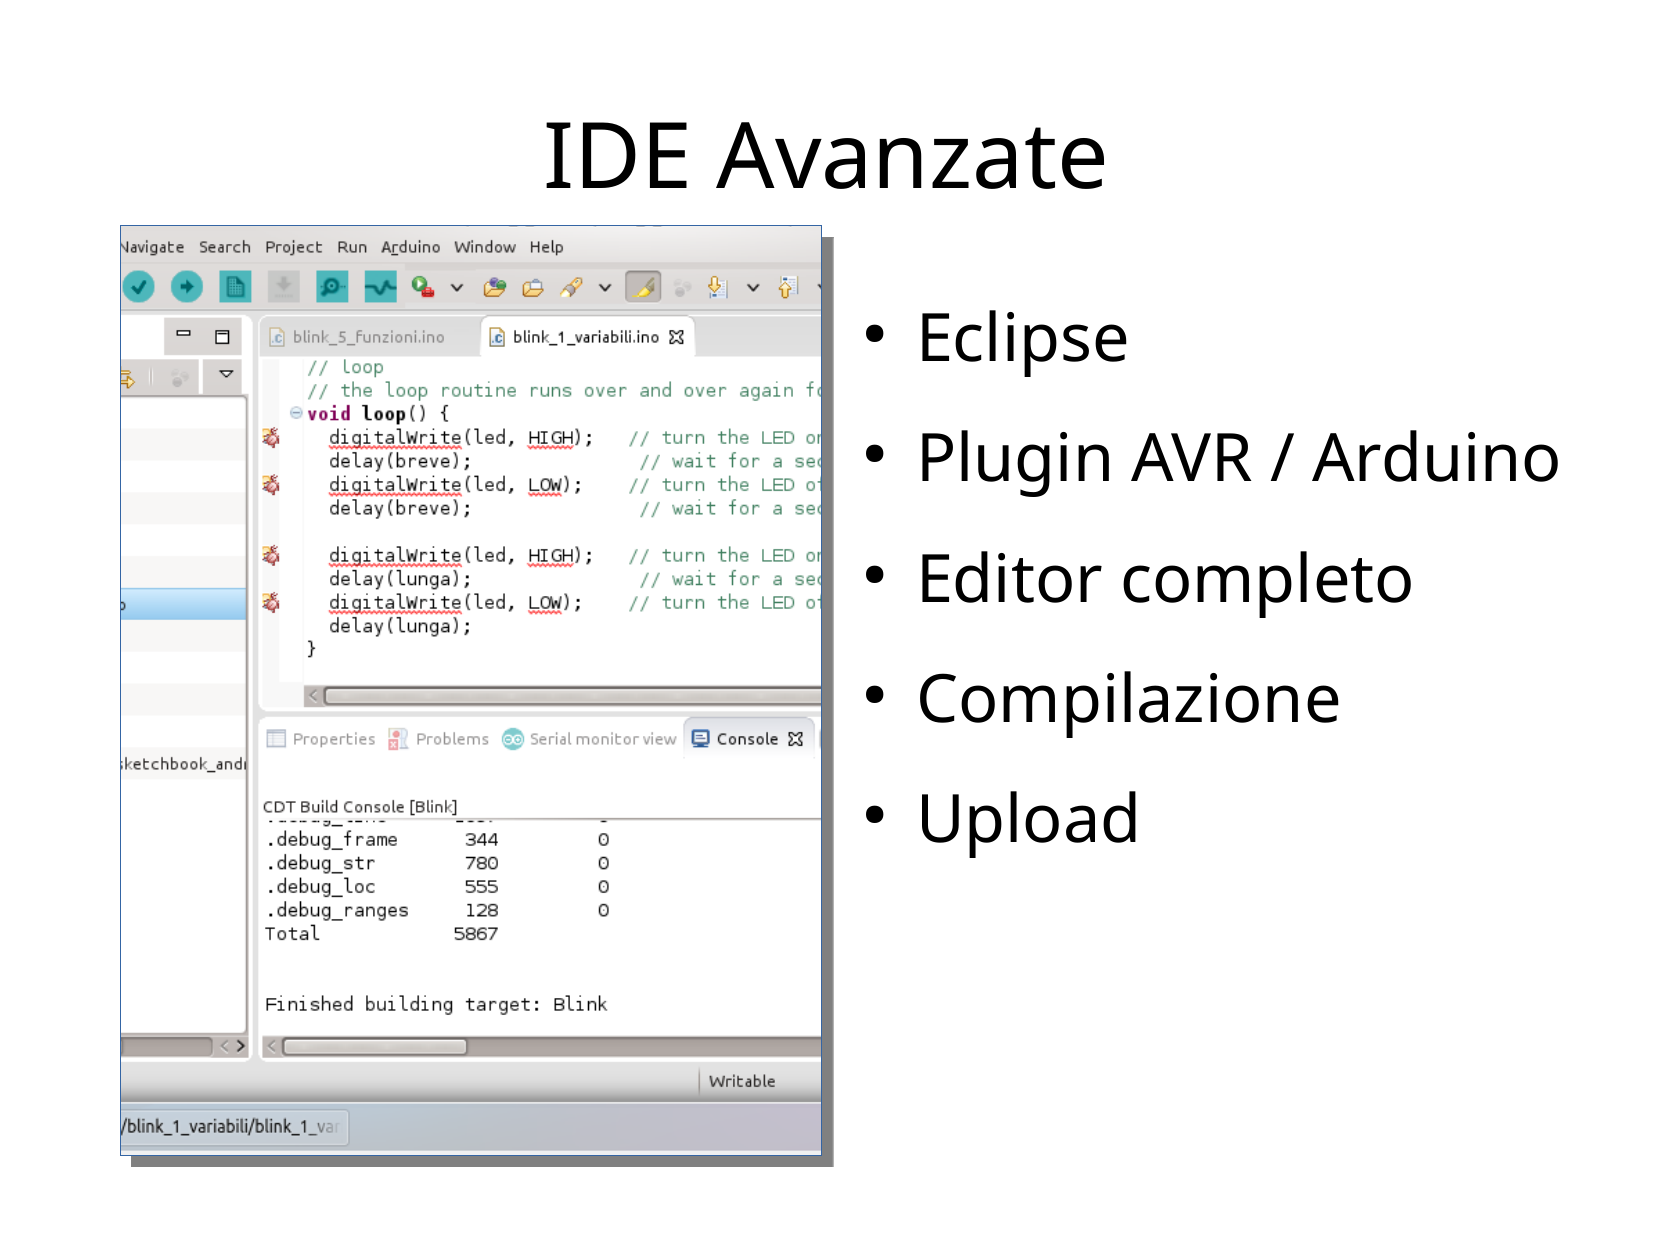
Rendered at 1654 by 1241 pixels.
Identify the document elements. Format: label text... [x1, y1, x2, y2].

title IDE Avanzate [82, 49, 1571, 257]
list Eclipse Plugin AVR / Arduino Editor completo Compilazione Upload [845, 290, 1572, 1010]
picture [120, 225, 822, 1156]
